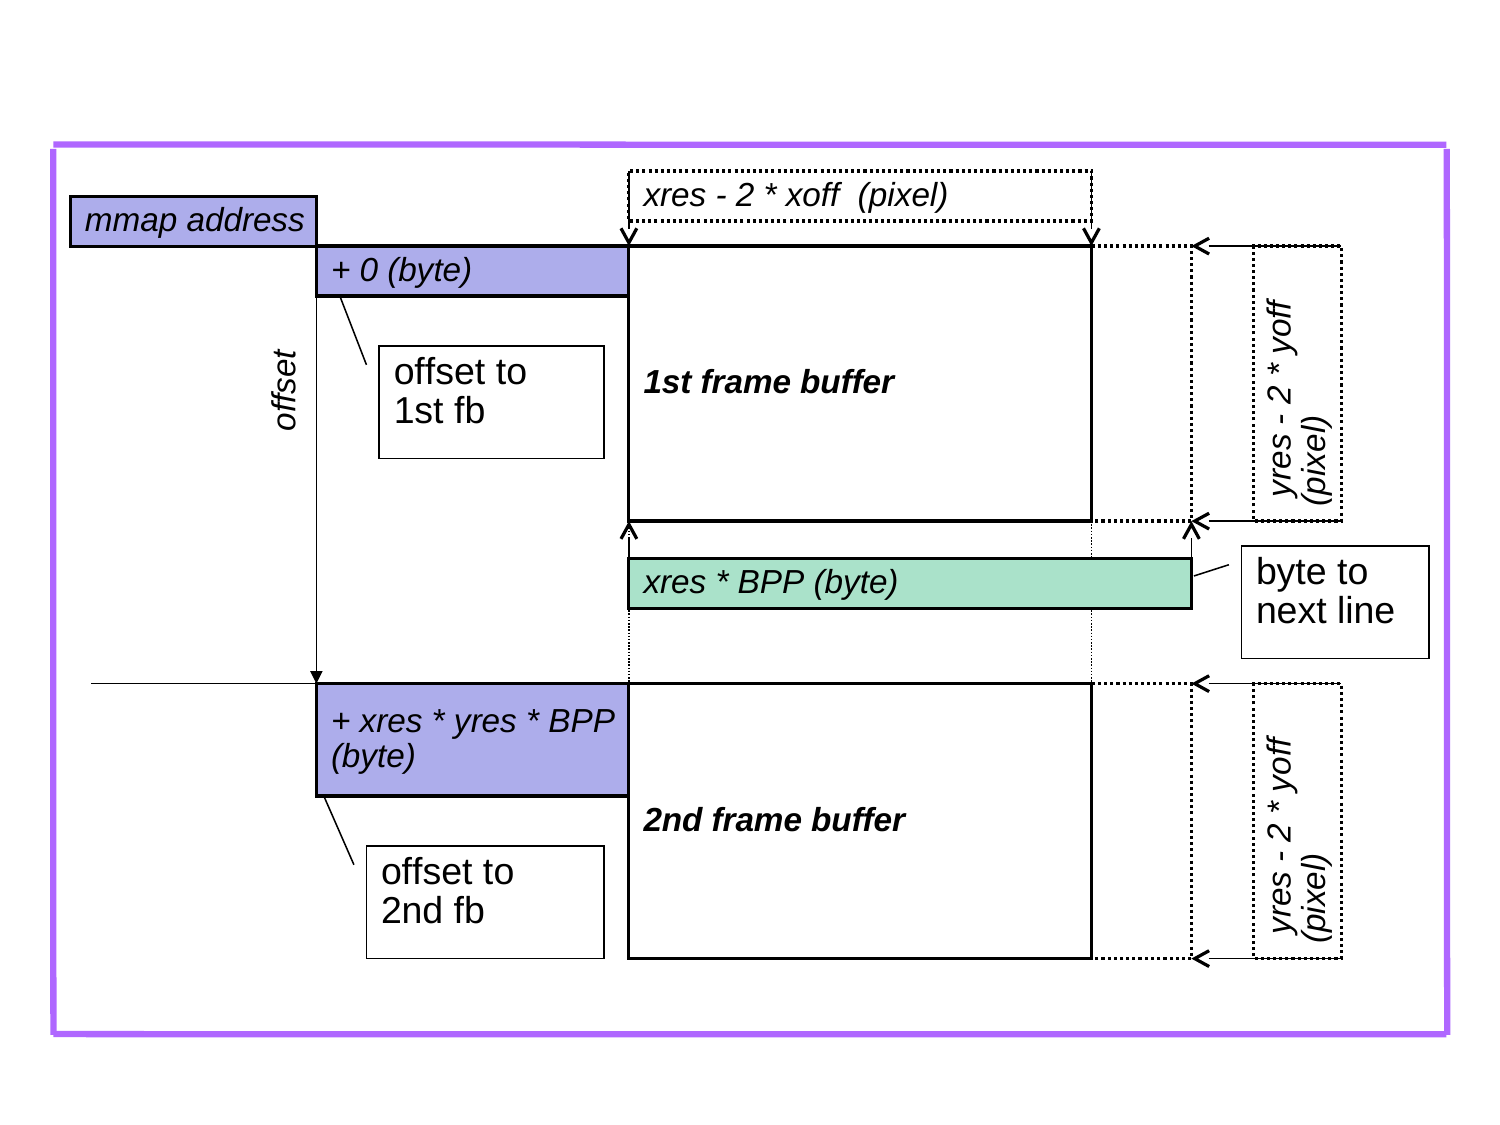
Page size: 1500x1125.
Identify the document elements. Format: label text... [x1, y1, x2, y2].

text_box xres - 2 * xoff (pixel) [630, 171, 1091, 222]
text_box yres - 2 * yoff (pixel) [1253, 683, 1342, 959]
text_box 2nd frame buffer [628, 683, 1092, 959]
text_box yres - 2 * yoff (pixel) [1253, 246, 1342, 522]
text_box 1st frame buffer [628, 246, 1092, 522]
text_box offset to 1st fb [379, 346, 604, 459]
text_box byte to next line [1241, 546, 1429, 659]
text_box offset to 2nd fb [366, 846, 604, 959]
text_box + xres * yres * BPP (byte) [316, 683, 629, 797]
text_box mmap address [70, 196, 317, 247]
text_box offset [266, 296, 304, 447]
text_box + 0 (byte) [317, 246, 629, 297]
text_box xres * BPP (byte) [628, 558, 1192, 609]
